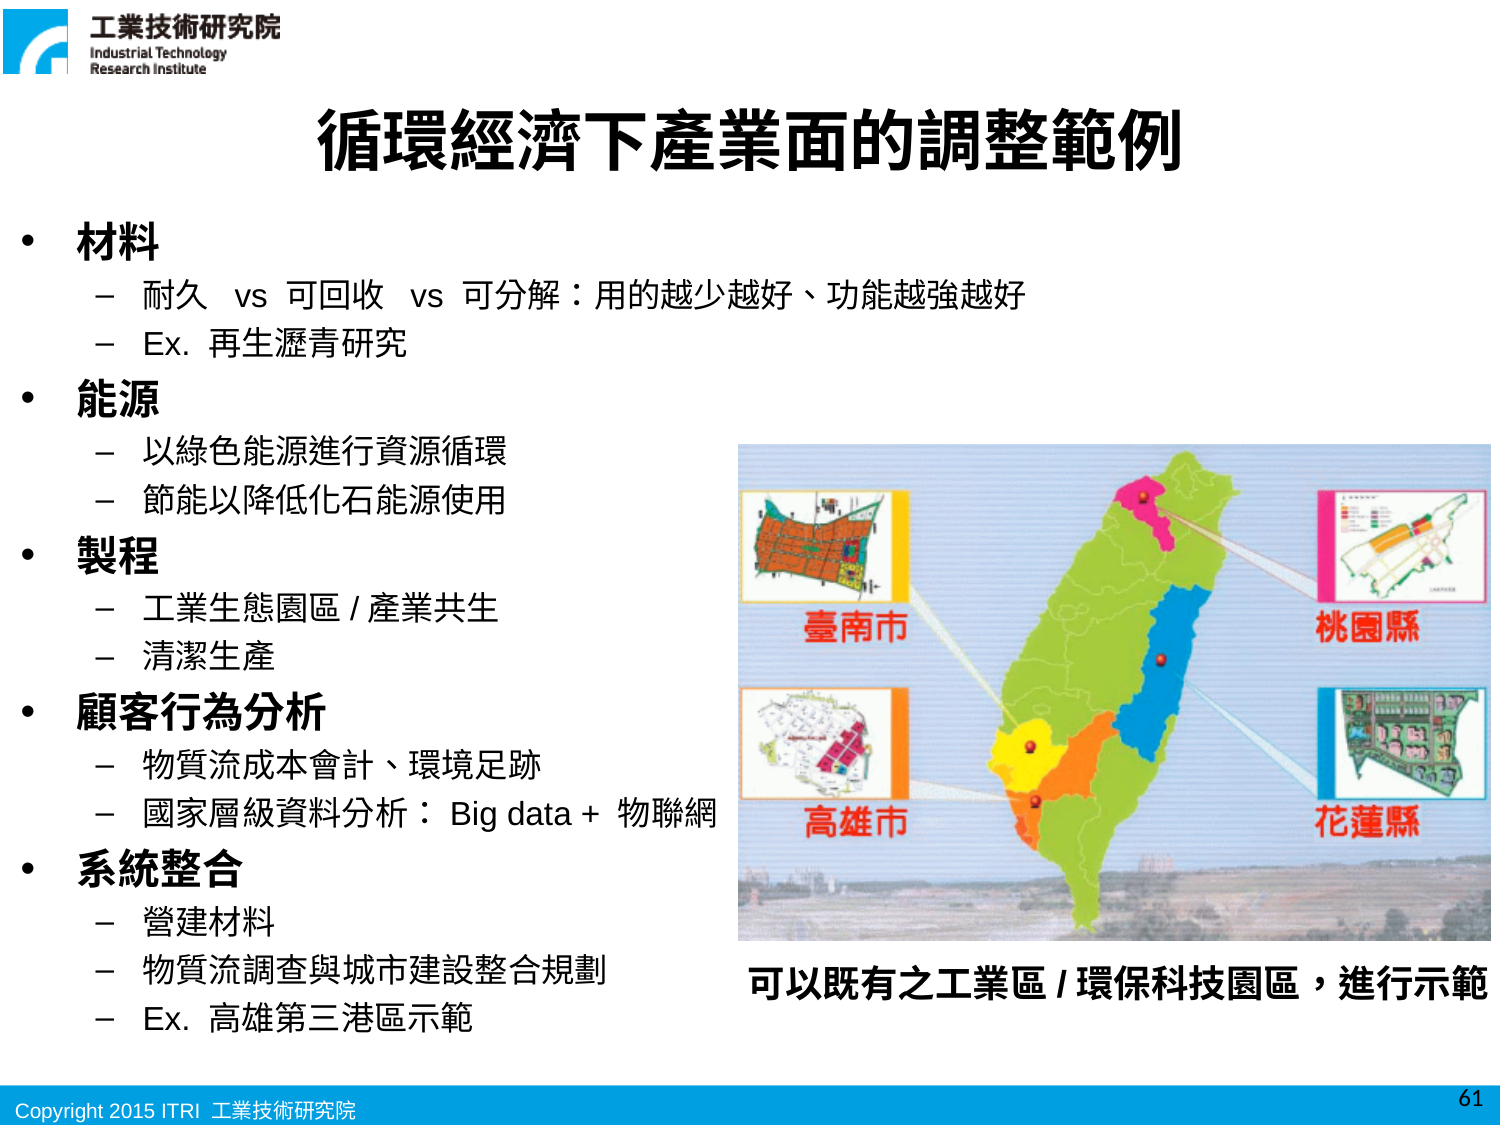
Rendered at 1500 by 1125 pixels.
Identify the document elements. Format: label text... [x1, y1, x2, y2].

picture [738, 444, 1491, 941]
list 材料 耐久 vs 可回收 vs 可分解：用的越少越好、功能越強越好 Ex. 再生瀝青研究 能源 以綠色能源進行資源循環 節能以降低化石能源使用 製程 工業生態園區/產業共生 清潔生產 顧客行為分析 物質流成本會計、環境足跡 國家層級資料分析：Big data + 物聯網 系統整合 營建材料 物質流調查與城市建設整合規劃 Ex. 高雄第三港區示範 [5, 207, 1392, 1071]
picture [19, 9, 280, 74]
text_box 可以既有之工業區/環保科技園區，進行示範 [732, 952, 1500, 1013]
text_box <編號> [1148, 1066, 1499, 1125]
title 循環經濟下產業面的調整範例 [75, 45, 1426, 233]
